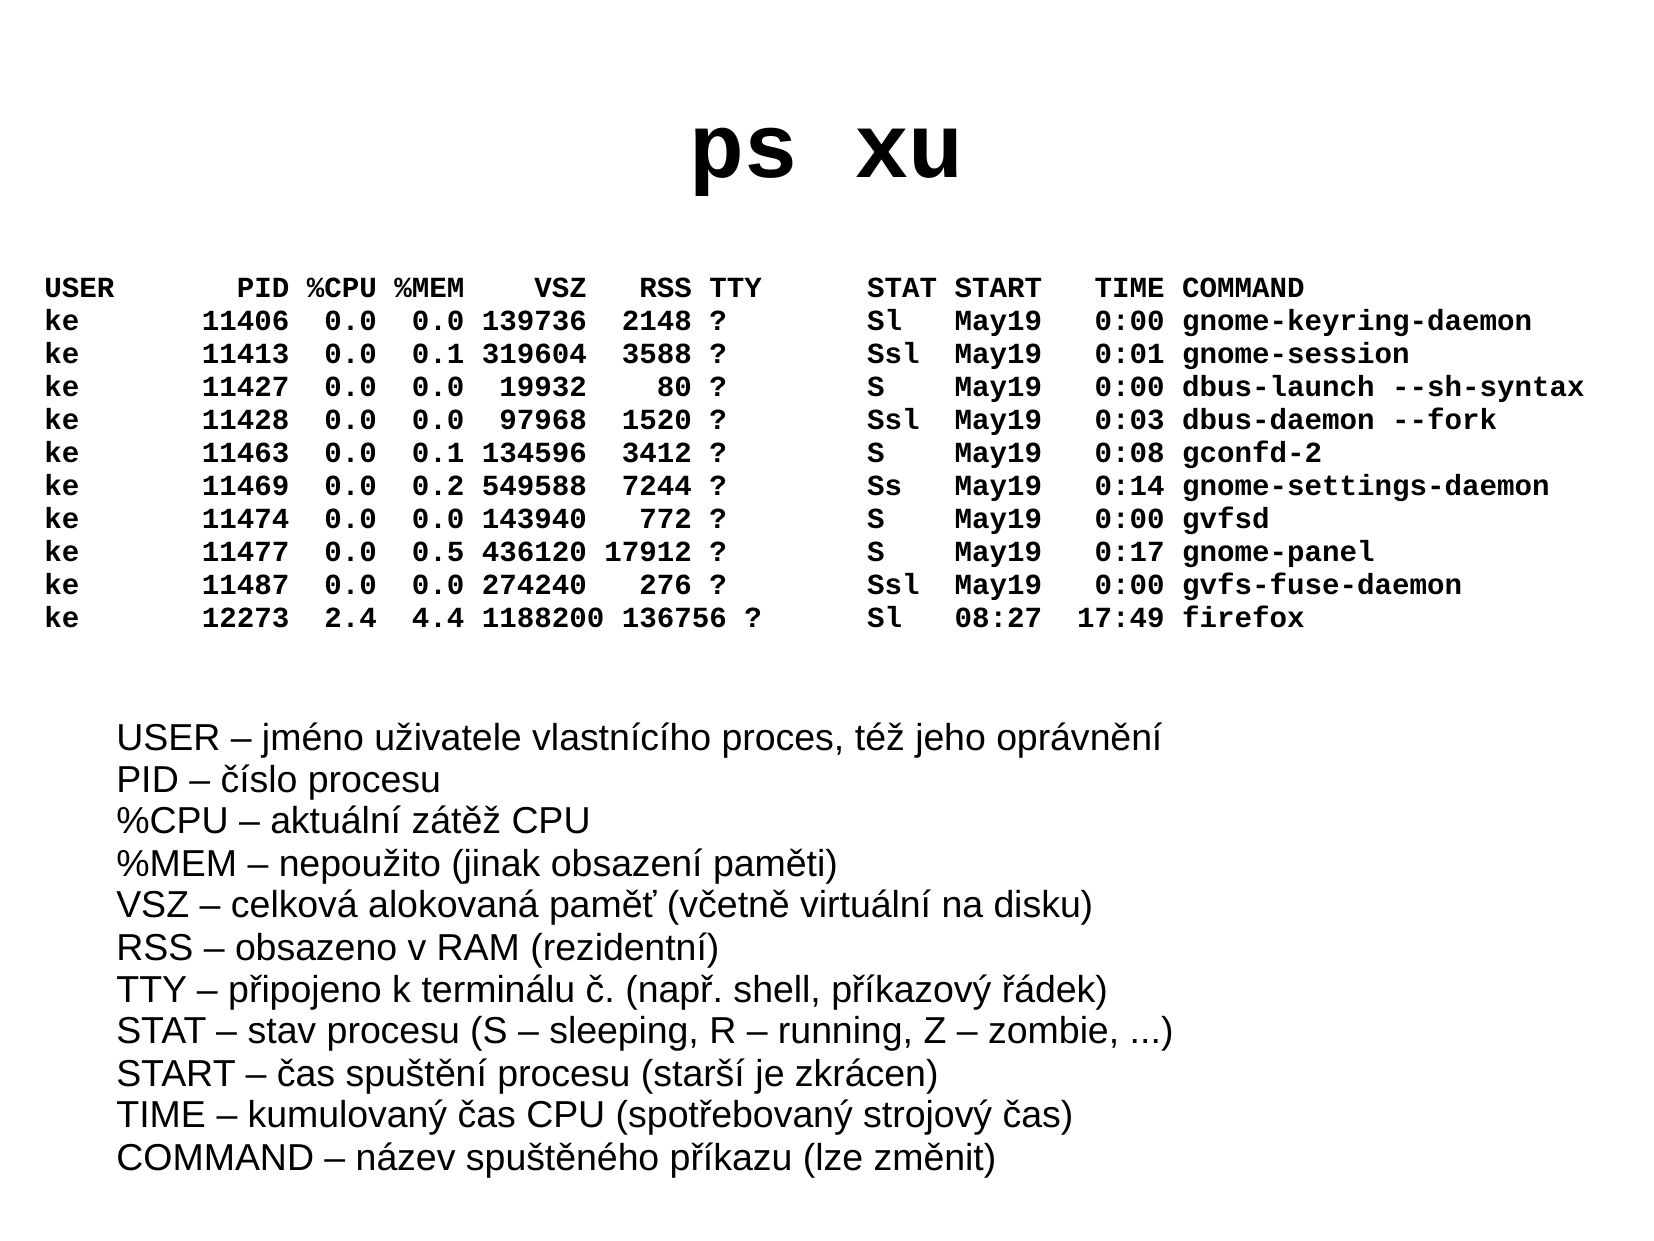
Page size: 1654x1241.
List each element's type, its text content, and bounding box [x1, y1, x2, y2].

text_box USER – jméno uživatele vlastnícího proces, též jeho oprávnění PID – číslo procesu %CPU – aktuální zátěž CPU %MEM – nepoužito (jinak obsazení paměti) VSZ – celková alokovaná paměť (včetně virtuální na disku) RSS – obsazeno v RAM (rezidentní) TTY – připojeno k terminálu č. (např. shell, příkazový řádek) STAT – stav procesu (S – sleeping, R – running, Z – zombie, ...) START – čas spuštění procesu (starší je zkrácen) TIME – kumulovaný čas CPU (spotřebovaný strojový čas) COMMAND – název spuštěného příkazu (lze změnit) [88, 708, 1211, 1186]
list [76, 679, 1571, 1182]
text_box USER PID %CPU %MEM VSZ RSS TTY STAT START TIME COMMAND ke 11406 0.0 0.0 139736 2148 ? Sl May19 0:00 gnome-keyring-daemon ke 11413 0.0 0.1 319604 3588 ? Ssl May19 0:01 gnome-session ke 11427 0.0 0.0 19932 80 ? S May19 0:00 dbus-launch --sh-syntax ke 11428 0.0 0.0 97968 1520 ? Ssl May19 0:03 dbus-daemon --fork ke 11463 0.0 0.1 134596 3412 ? S May19 0:08 gconfd-2 ke 11469 0.0 0.2 549588 7244 ? Ss May19 0:14 gnome-settings-daemon ke 11474 0.0 0.0 143940 772 ? S May19 0:00 gvfsd ke 11477 0.0 0.5 436120 17912 ? S May19 0:17 gnome-panel ke 11487 0.0 0.0 274240 276 ? Ssl May19 0:00 gvfs-fuse-daemon ke 12273 2.4 4.4 1188200 136756 ? Sl 08:27 17:49 firefox [29, 265, 1625, 680]
title ps xu [82, 56, 1571, 250]
